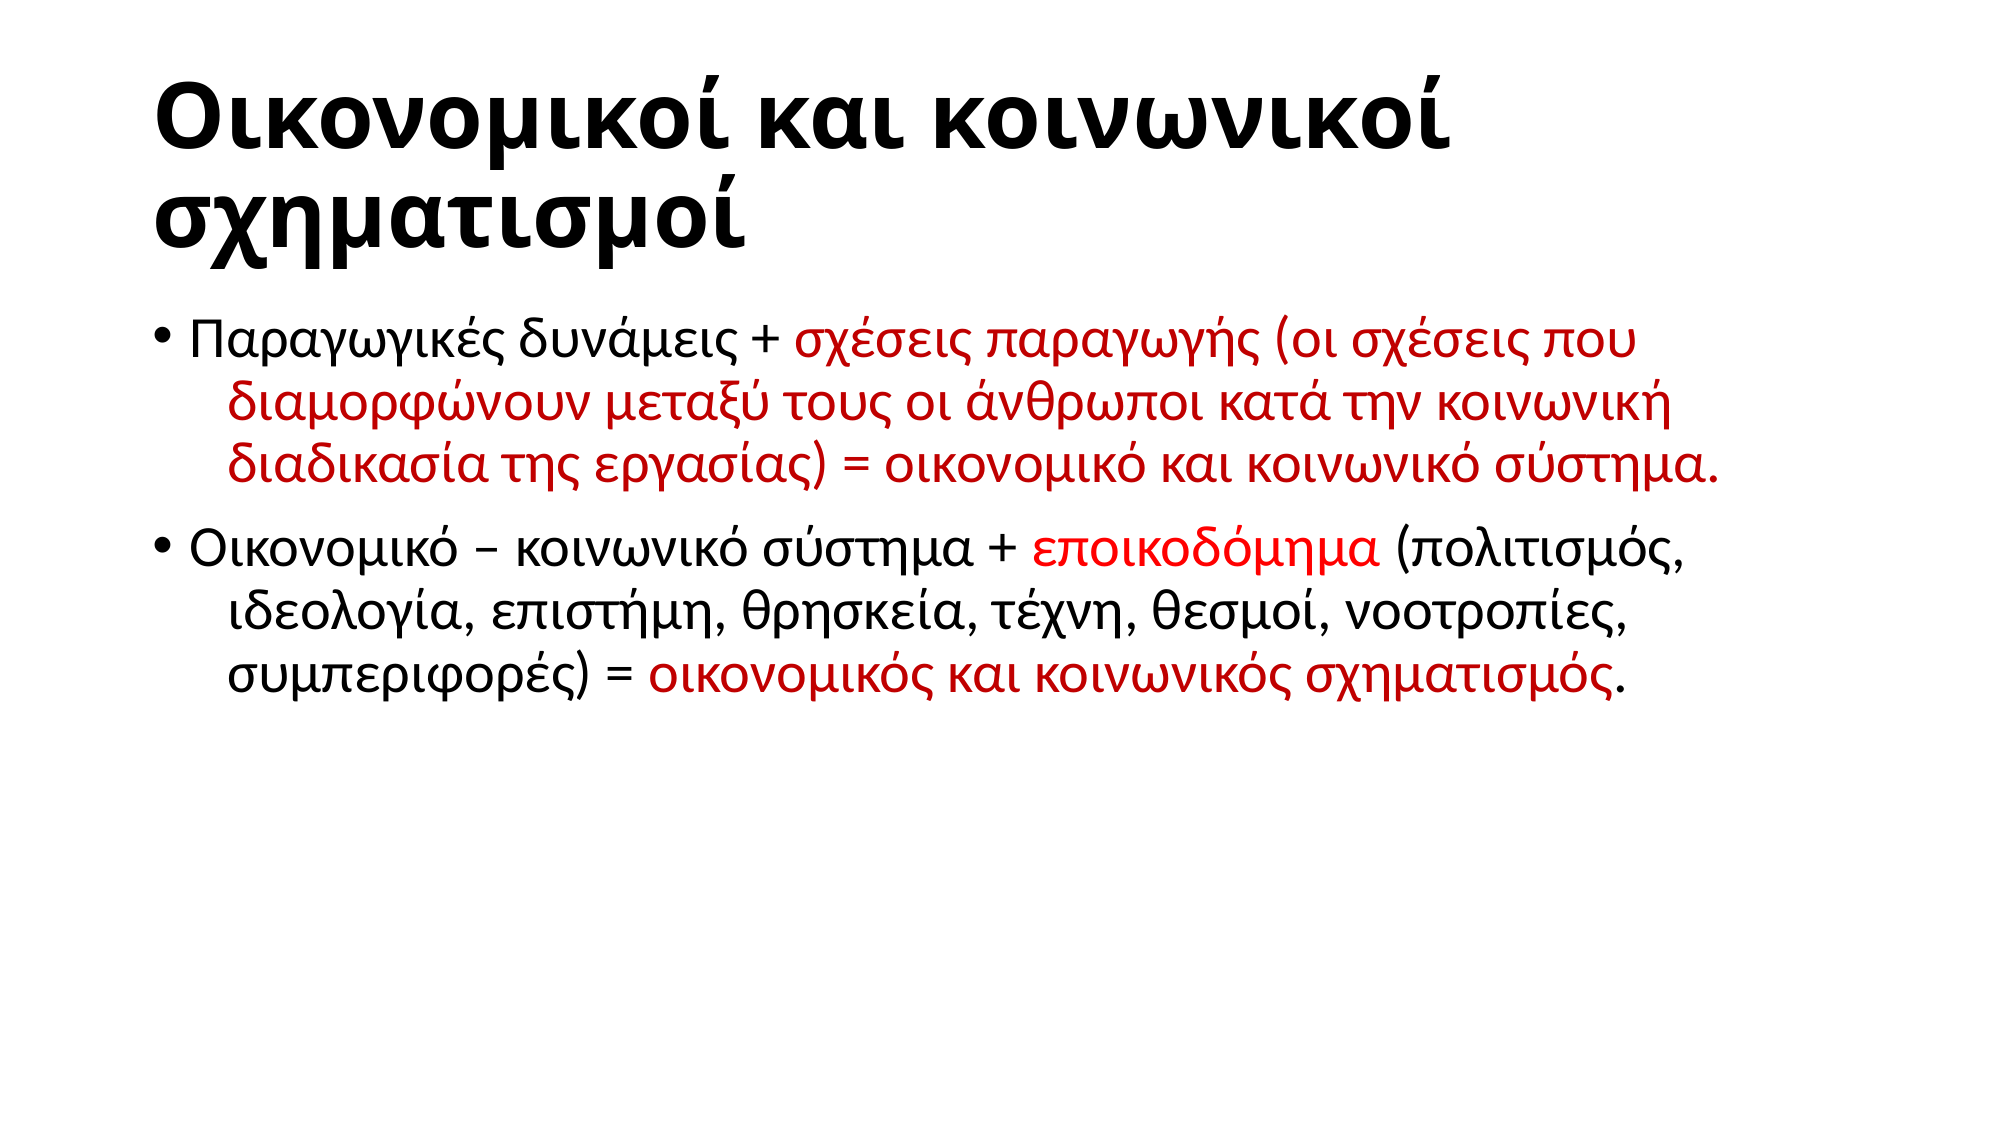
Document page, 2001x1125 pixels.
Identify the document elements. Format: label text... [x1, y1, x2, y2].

title Οικονομικοί και κοινωνικοί σχηματισμοί [137, 59, 1863, 278]
list Παραγωγικές δυνάμεις + σχέσεις παραγωγής (οι σχέσεις που διαμορφώνουν μεταξύ τους οι άνθρωποι κατά την κοινωνική διαδικασία της εργασίας) = οικονομικό και κοινωνικό σύστημα. Οικονομικό – κοινωνικό σύστημα + εποικοδόμημα (πολιτισμός, ιδεολογία, επιστήμη, θρησκεία, τέχνη, θεσμοί, νοοτροπίες, συμπεριφορές) = οικονομικός και κοινωνικός σχηματισμός. [137, 299, 1863, 1014]
